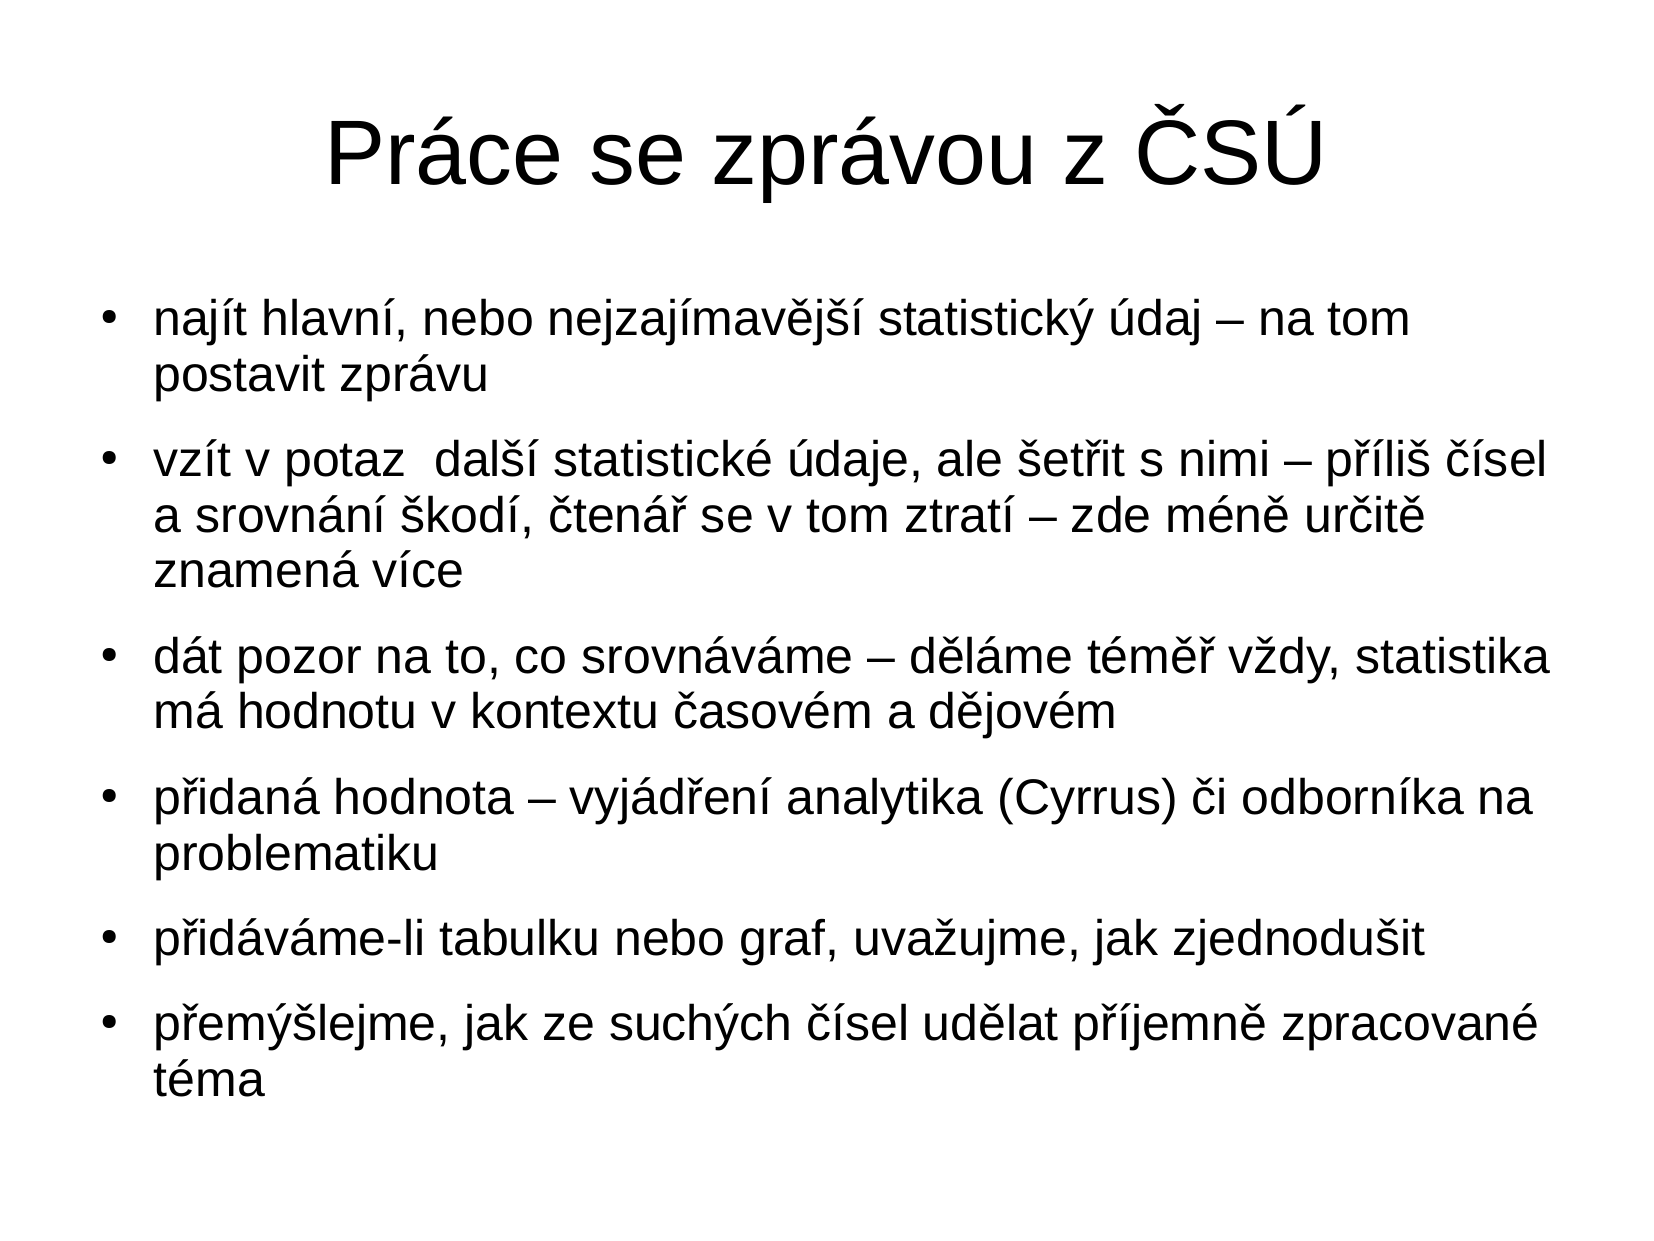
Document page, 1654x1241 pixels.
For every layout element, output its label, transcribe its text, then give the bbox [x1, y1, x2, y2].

list najít hlavní, nebo nejzajímavější statistický údaj – na tom postavit zprávu vzít v potaz další statistické údaje, ale šetřit s nimi – příliš čísel a srovnání škodí, čtenář se v tom ztratí – zde méně určitě znamená více dát pozor na to, co srovnáváme – děláme téměř vždy, statistika má hodnotu v kontextu časovém a dějovém přidaná hodnota – vyjádření analytika (Cyrrus) či odborníka na problematiku přidáváme-li tabulku nebo graf, uvažujme, jak zjednodušit přemýšlejme, jak ze suchých čísel udělat příjemně zpracované téma [82, 290, 1571, 1109]
title Práce se zprávou z ČSÚ [82, 49, 1571, 257]
